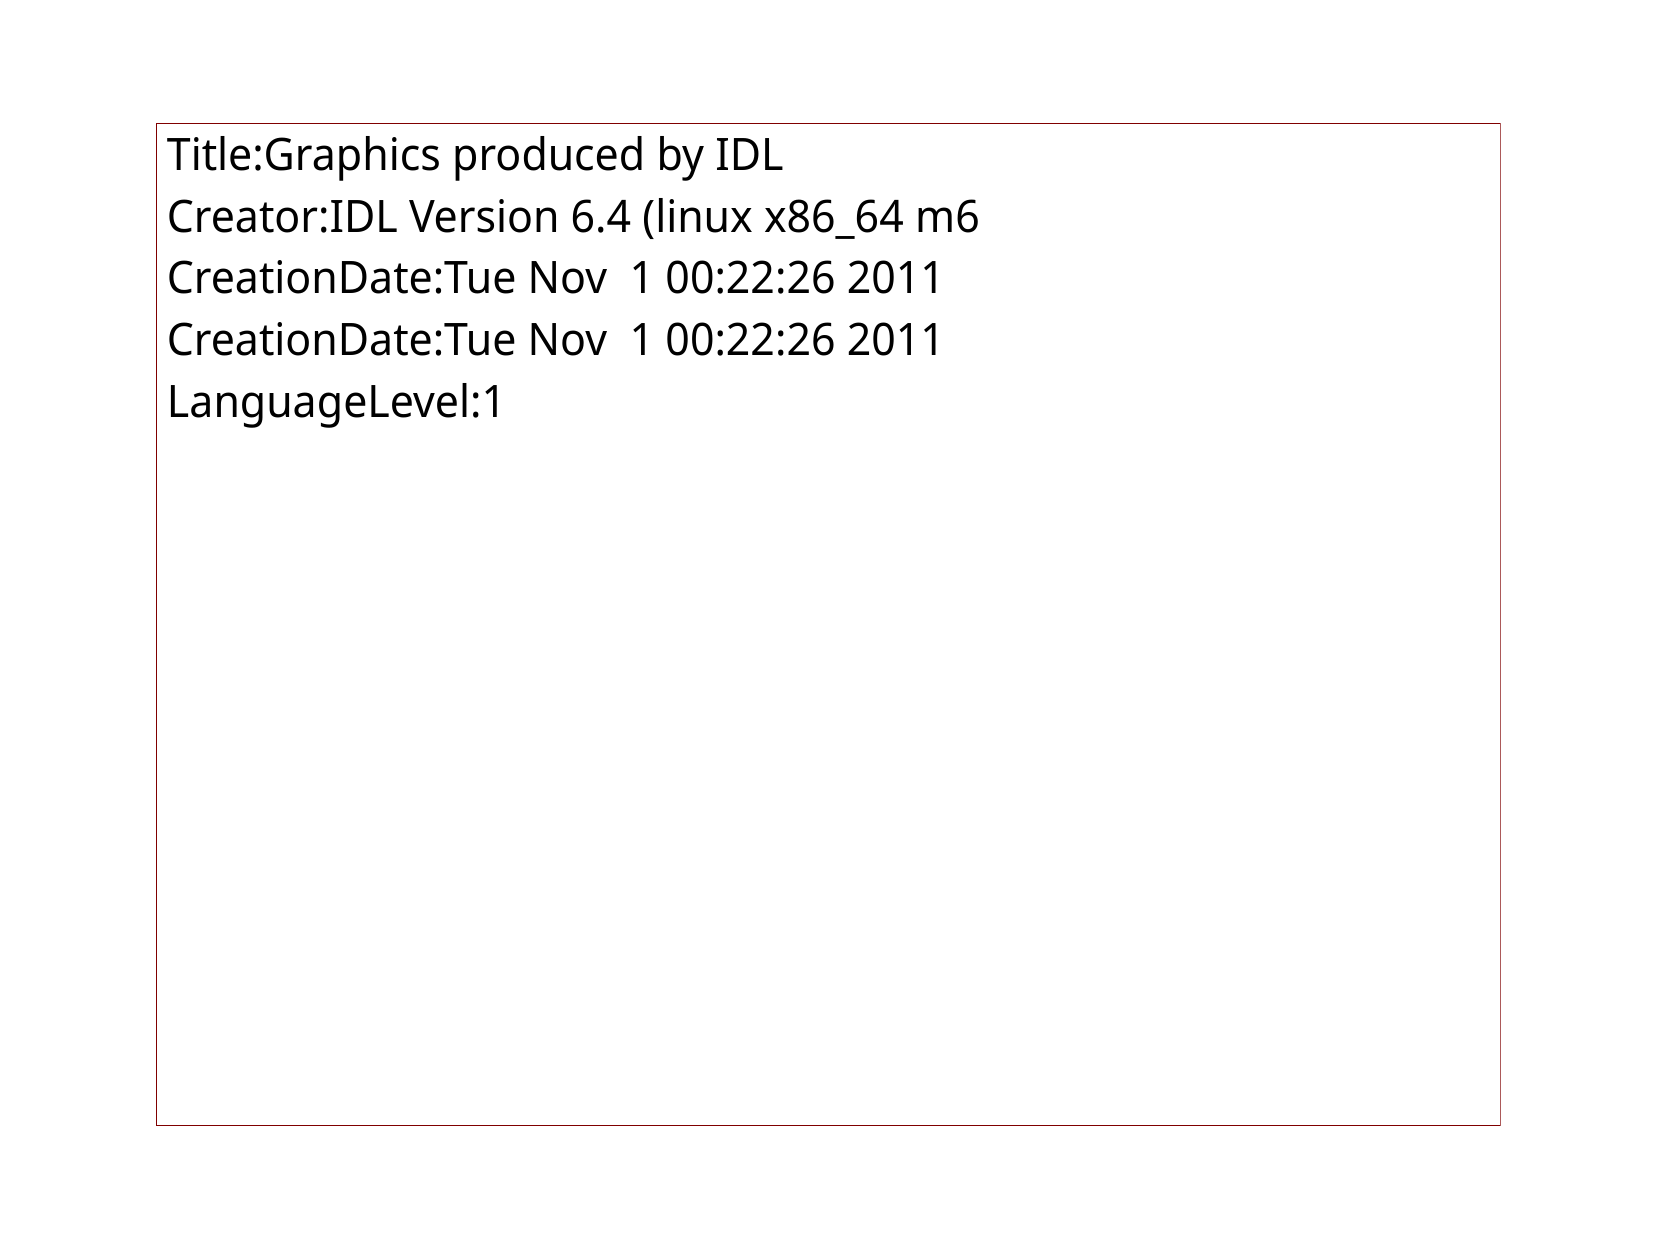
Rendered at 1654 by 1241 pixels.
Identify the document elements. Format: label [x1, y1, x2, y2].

picture [153, 120, 1501, 1126]
